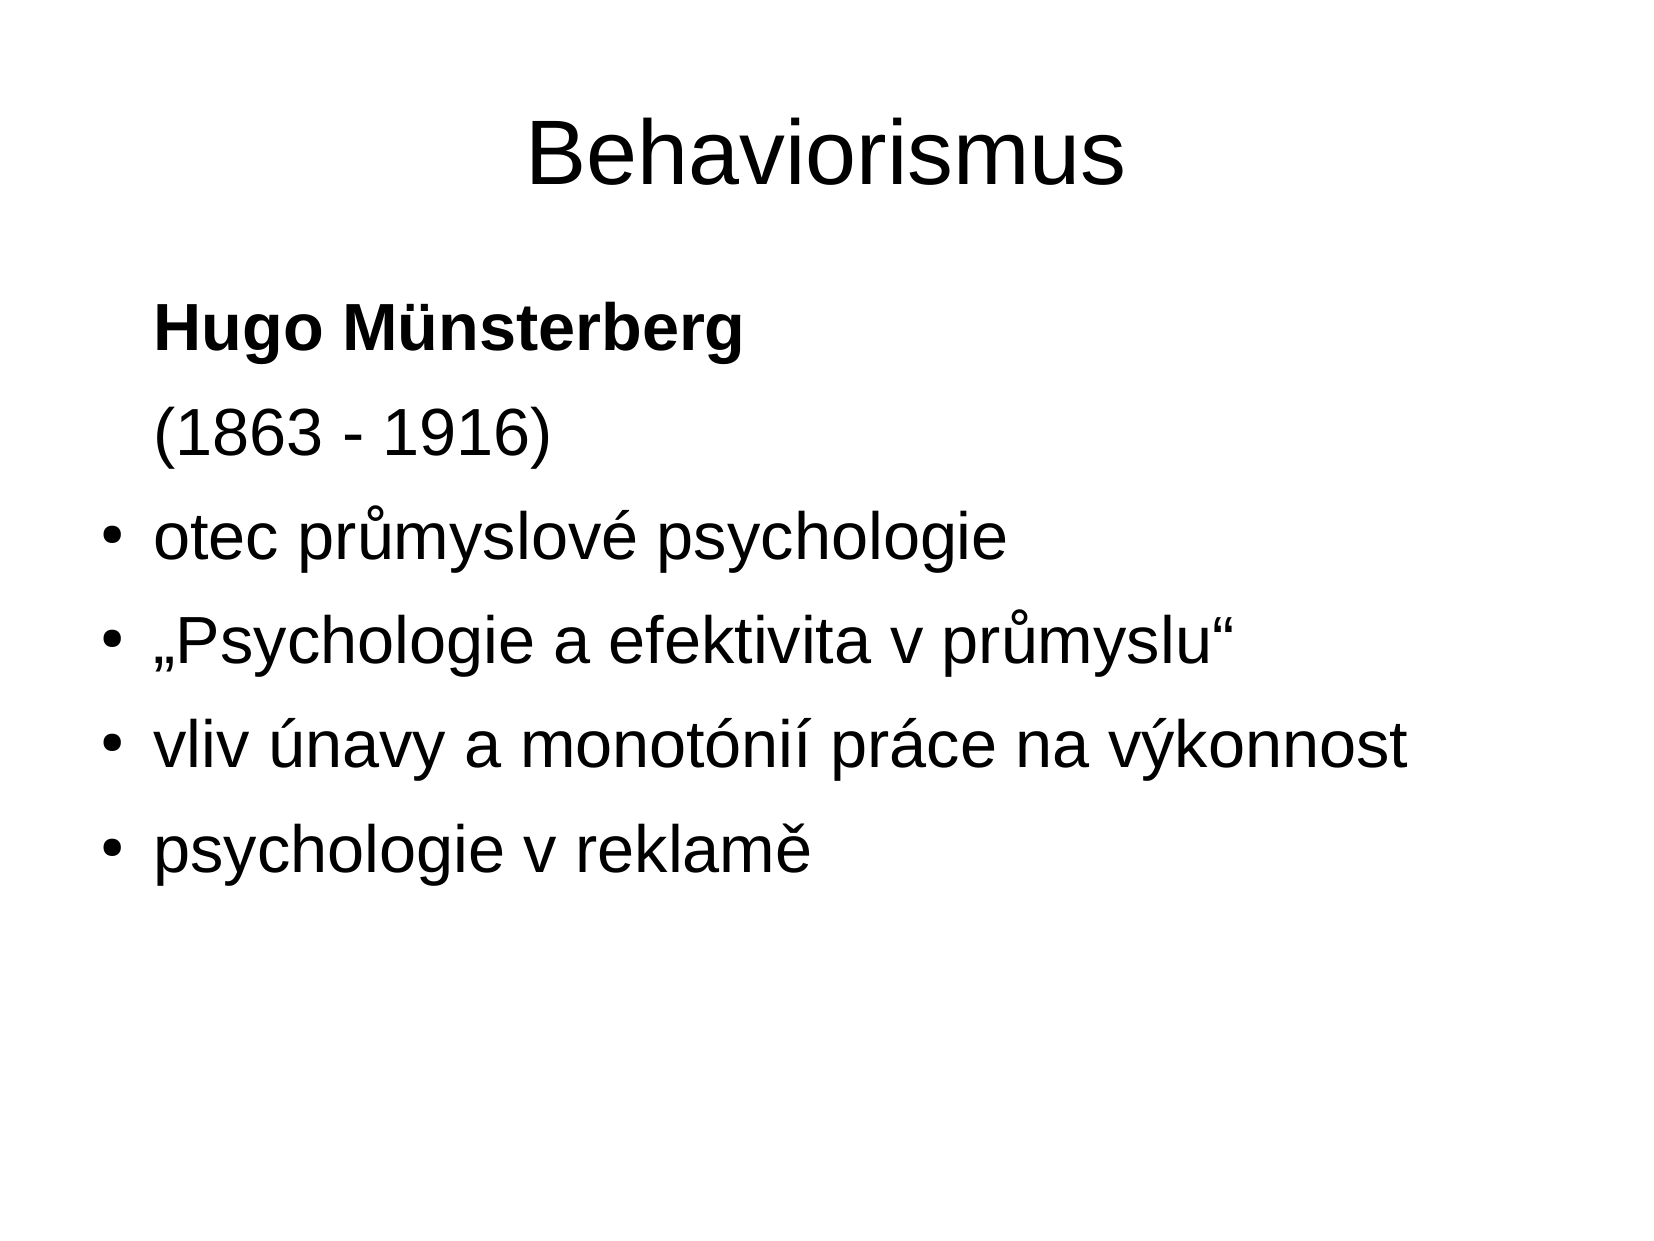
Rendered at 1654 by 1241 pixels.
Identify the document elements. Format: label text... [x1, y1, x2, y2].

list Hugo Münsterberg (1863 - 1916) otec průmyslové psychologie „Psychologie a efektivita v průmyslu“ vliv únavy a monotónií práce na výkonnost psychologie v reklamě [82, 290, 1571, 1010]
title Behaviorismus [82, 49, 1571, 257]
